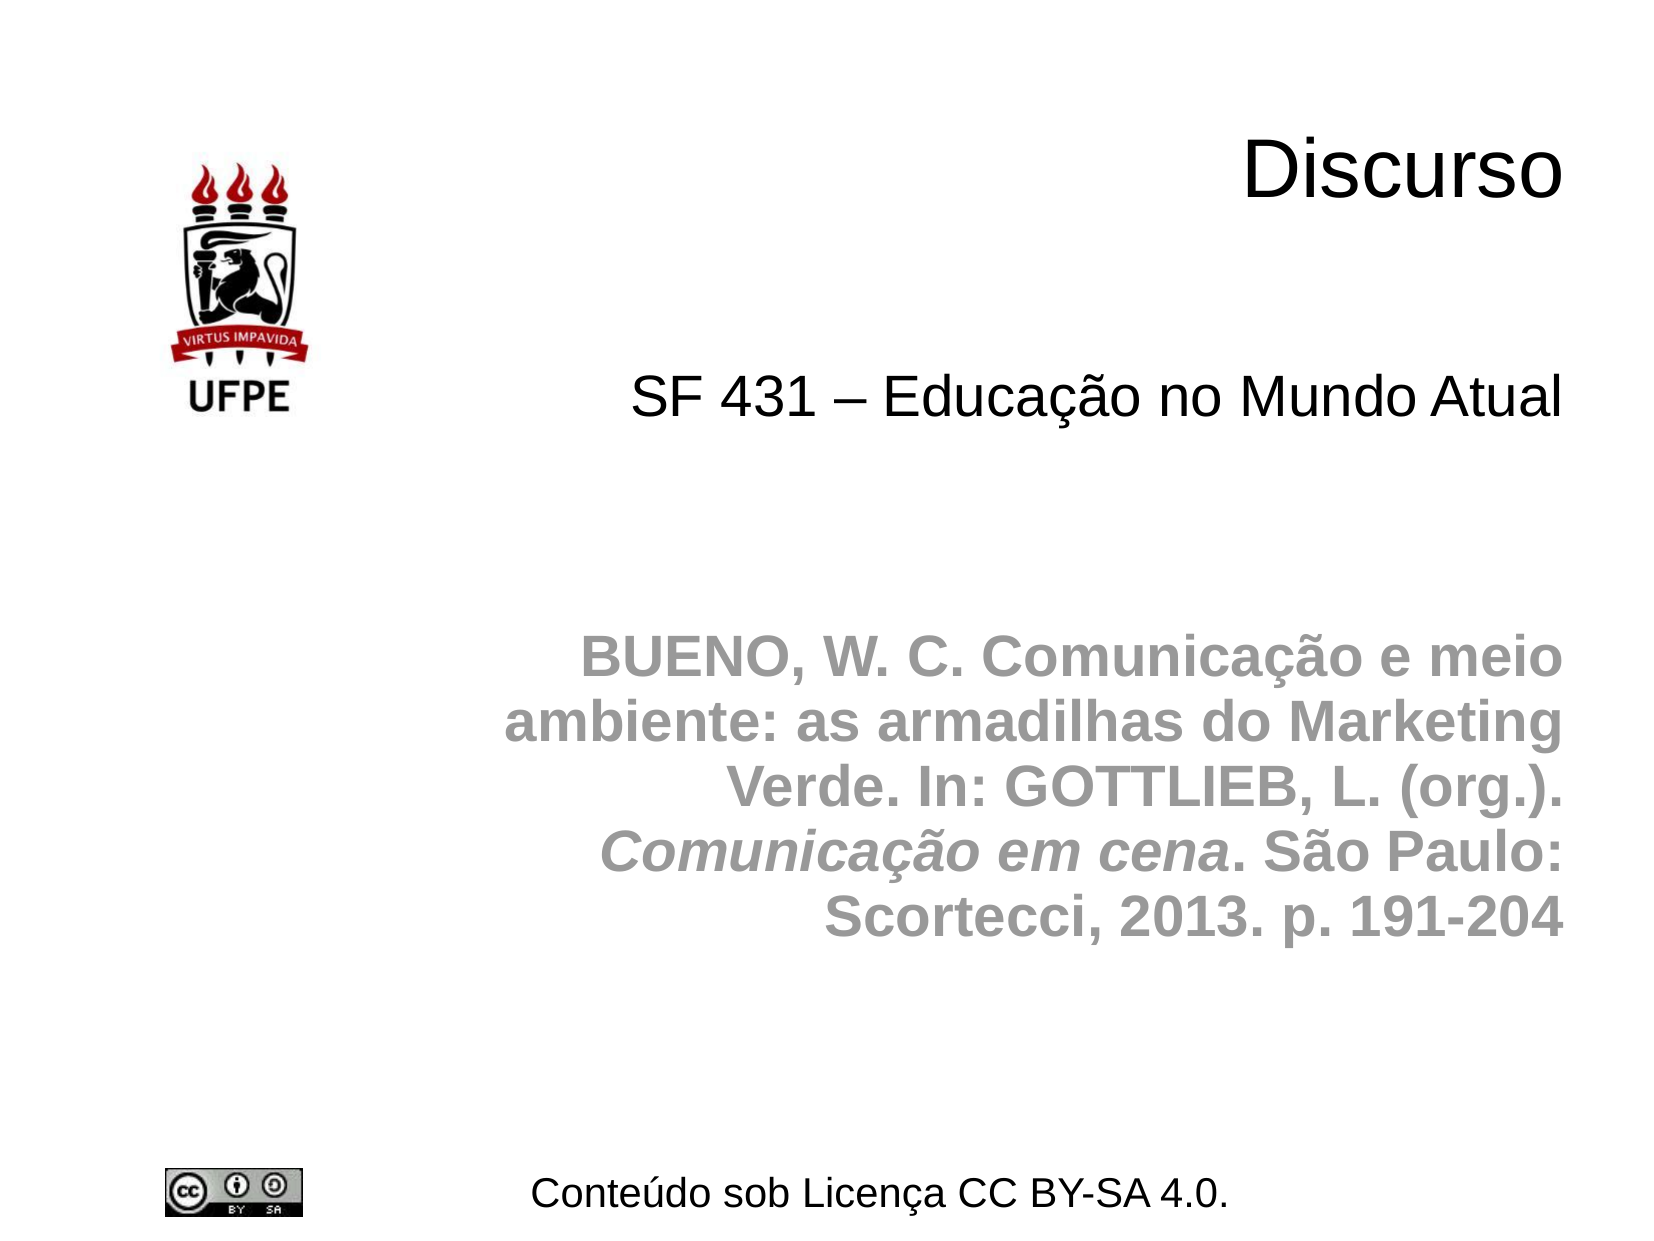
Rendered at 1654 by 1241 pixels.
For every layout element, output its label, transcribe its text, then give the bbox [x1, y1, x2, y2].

picture [165, 1168, 303, 1217]
subtitle Discurso SF 431 – Educação no Mundo Atual BUENO, W. C. Comunicação e meio ambiente: as armadilhas do Marketing Verde. In: GOTTLIEB, L. (org.). Comunicação em cena. São Paulo: Scortecci, 2013. p. 191-204 [76, 89, 1565, 982]
text_box Conteúdo sob Licença CC BY-SA 4.0. [319, 1163, 1442, 1223]
picture [112, 104, 378, 473]
